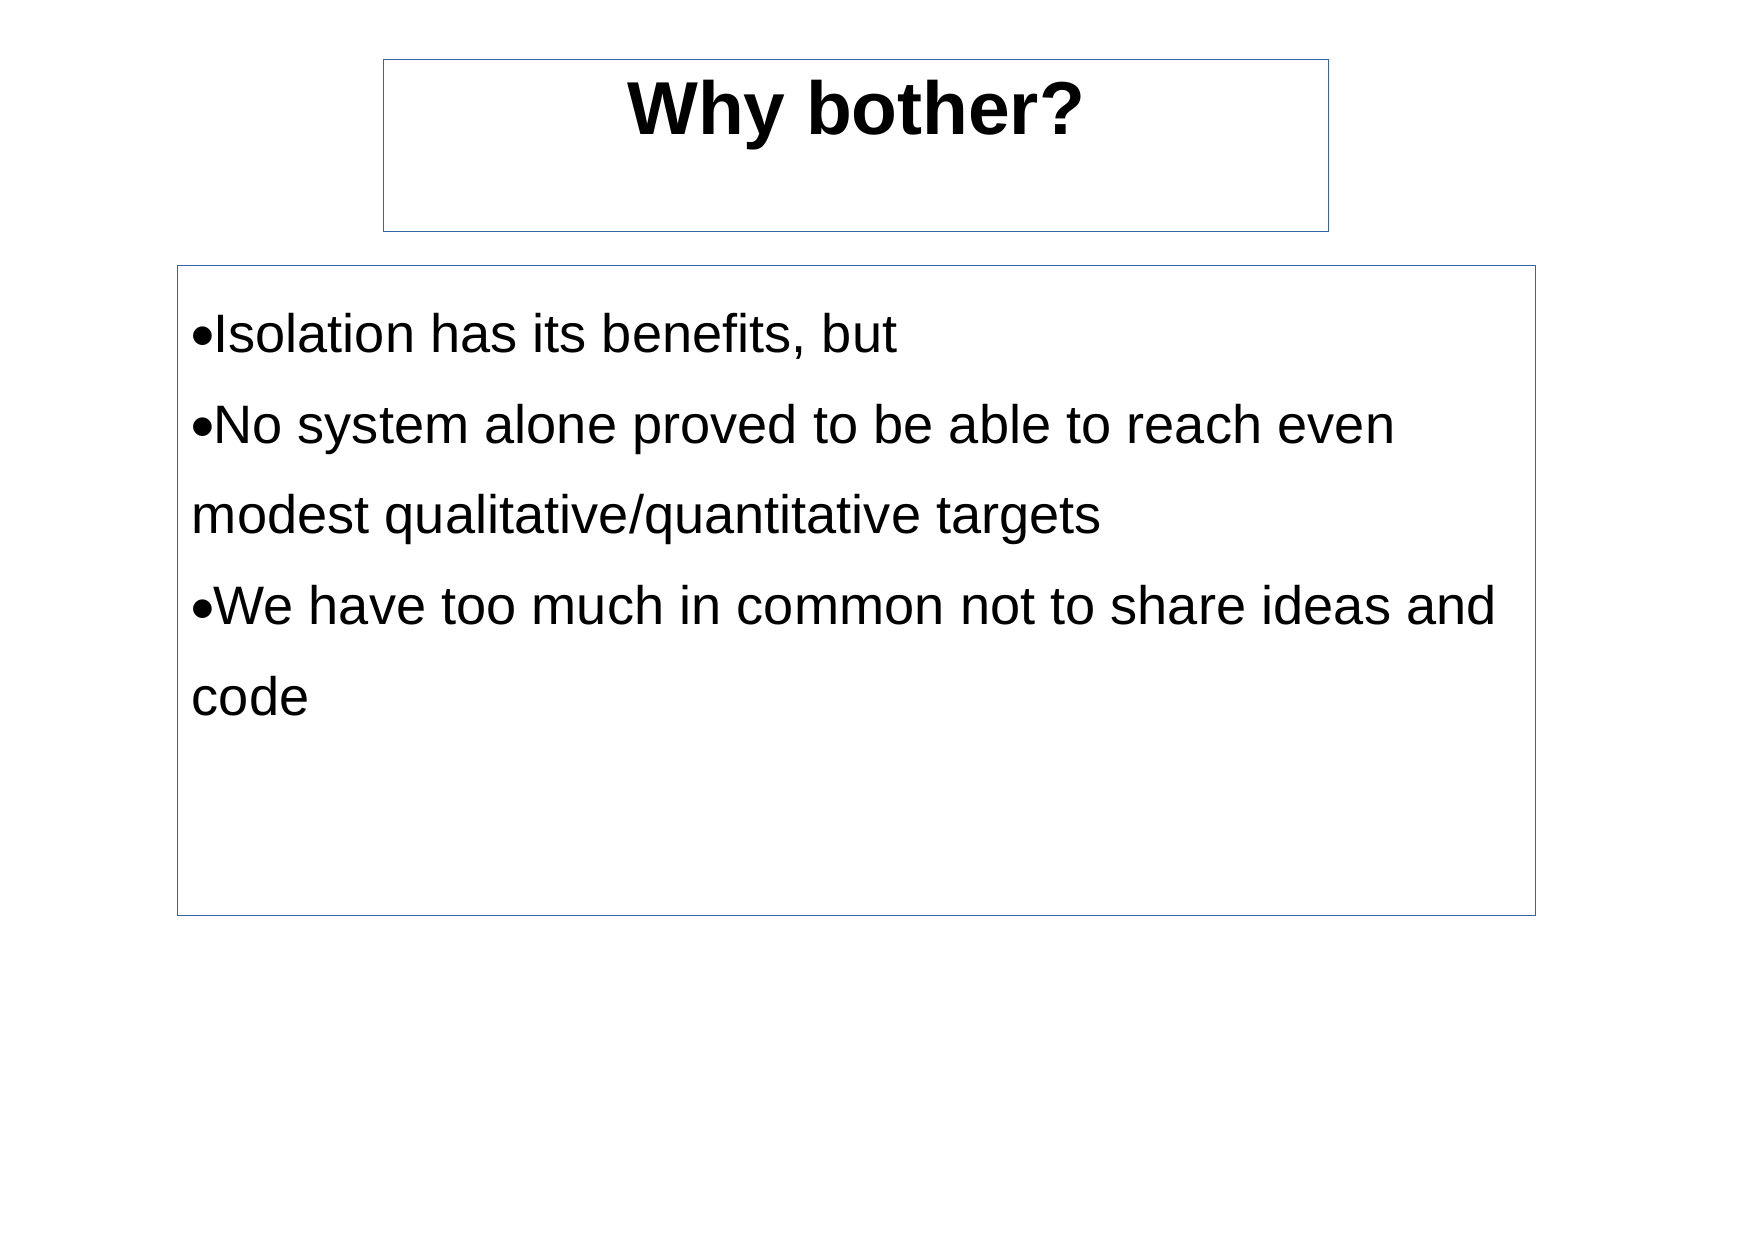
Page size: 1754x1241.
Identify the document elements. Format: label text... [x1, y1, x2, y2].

text_box Why bother? [383, 59, 1329, 232]
text_box Isolation has its benefits, but No system alone proved to be able to reach even modest qualitative/quantitative targets We have too much in common not to share ideas and code [177, 265, 1536, 916]
